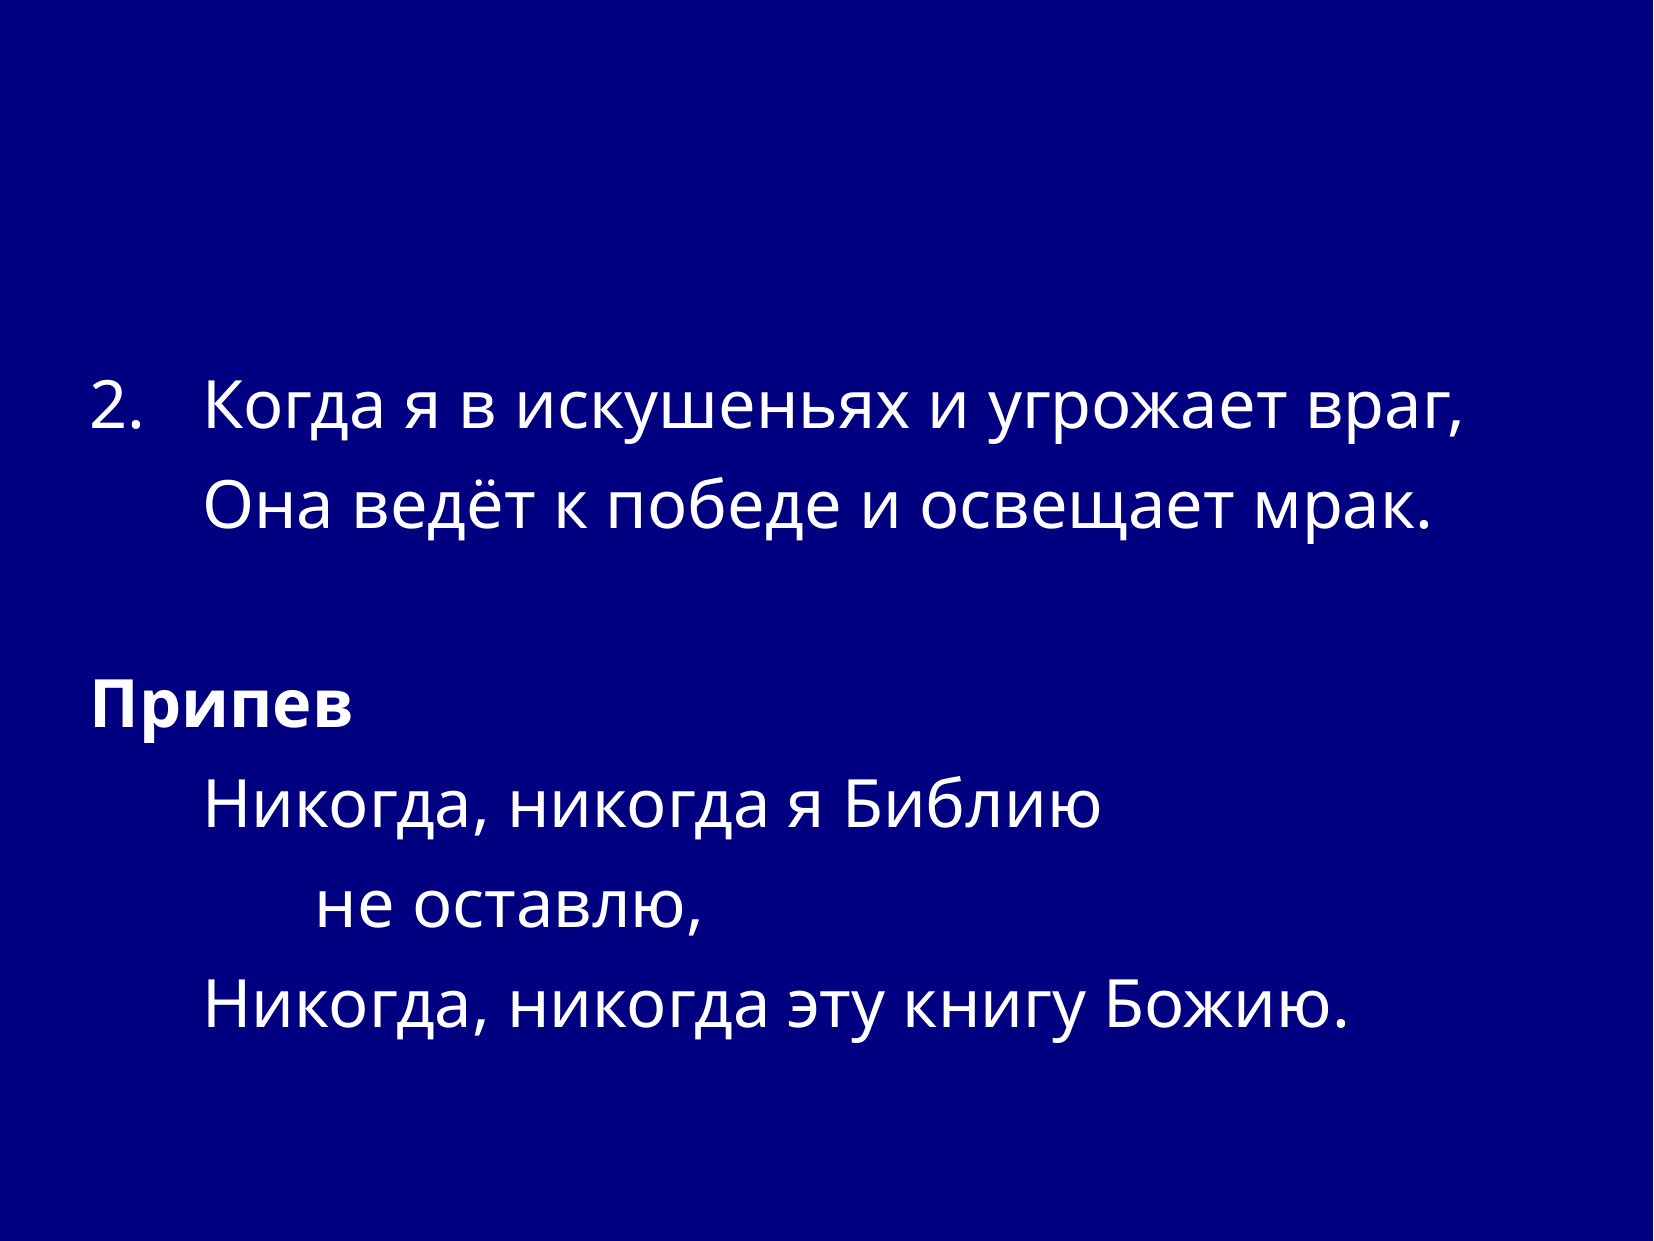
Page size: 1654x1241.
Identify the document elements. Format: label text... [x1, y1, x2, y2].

text_box 2. Когда я в искушеньях и угрожает враг, Она ведёт к победе и освещает мрак. Припев Никогда, никогда я Библию не оставлю, Никогда, никогда эту книгу Божию. [75, 150, 1653, 1163]
